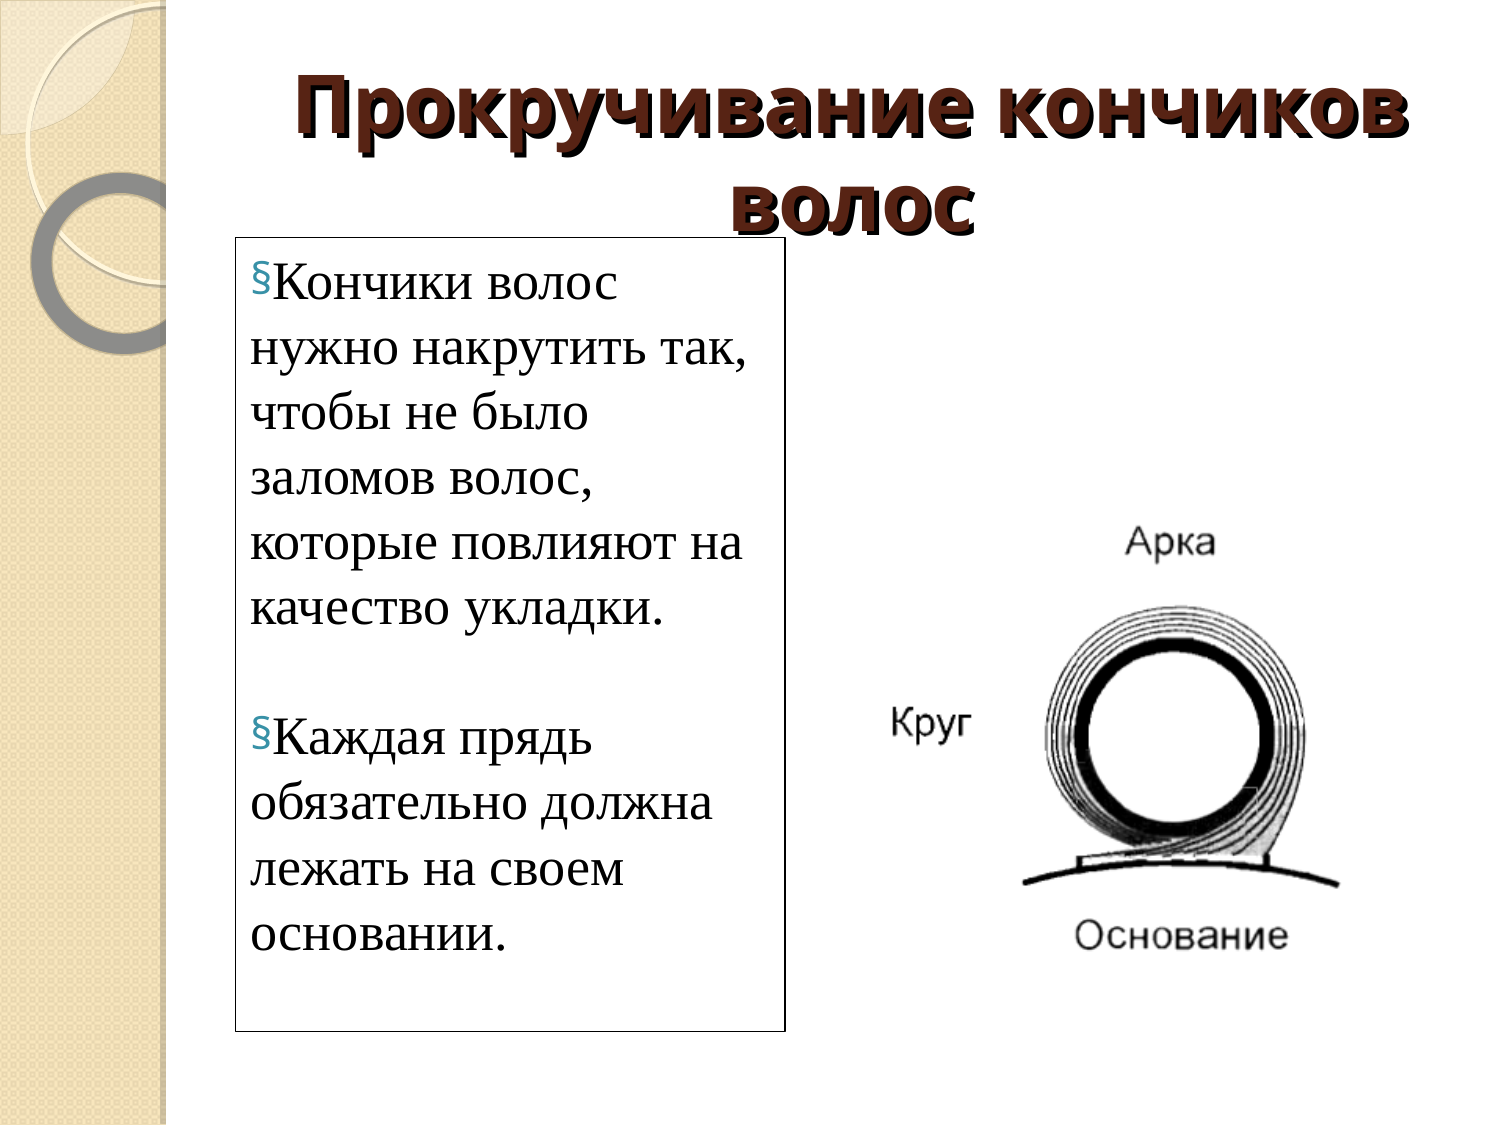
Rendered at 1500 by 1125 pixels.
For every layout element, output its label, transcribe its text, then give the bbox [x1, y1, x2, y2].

title Прокручивание кончиков волос [235, 45, 1466, 233]
list Кончики волос нужно накрутить так, чтобы не было заломов волос, которые повлияют на качество укладки. Каждая прядь обязательно должна лежать на своем основании. [235, 237, 786, 1032]
picture [843, 480, 1385, 986]
